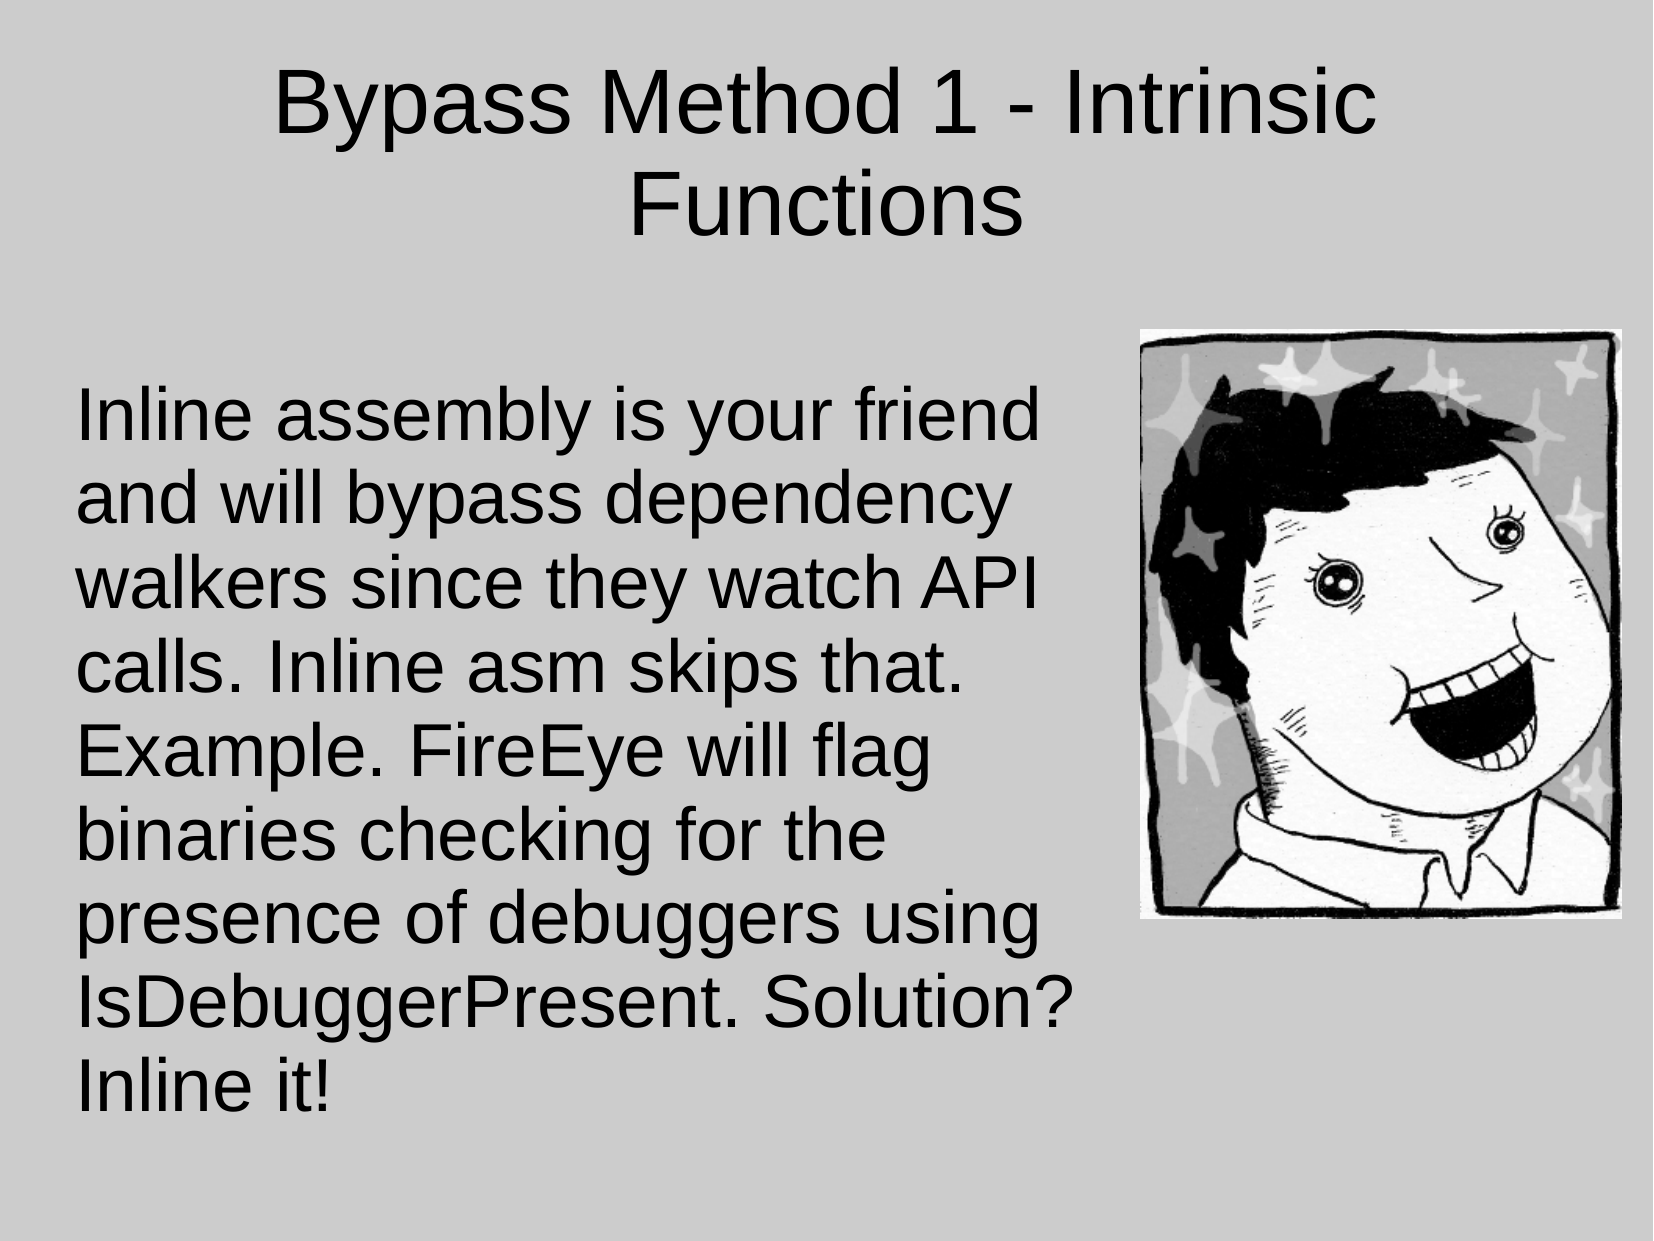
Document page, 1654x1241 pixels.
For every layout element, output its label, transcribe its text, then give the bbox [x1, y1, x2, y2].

title Bypass Method 1 - Intrinsic Functions [82, 49, 1571, 257]
title Inline assembly is your friend and will bypass dependency walkers since they watch API calls. Inline asm skips that. Example. FireEye will flag binaries checking for the presence of debuggers using IsDebuggerPresent. Solution? Inline it! [75, 330, 1128, 1171]
picture [1140, 329, 1622, 920]
